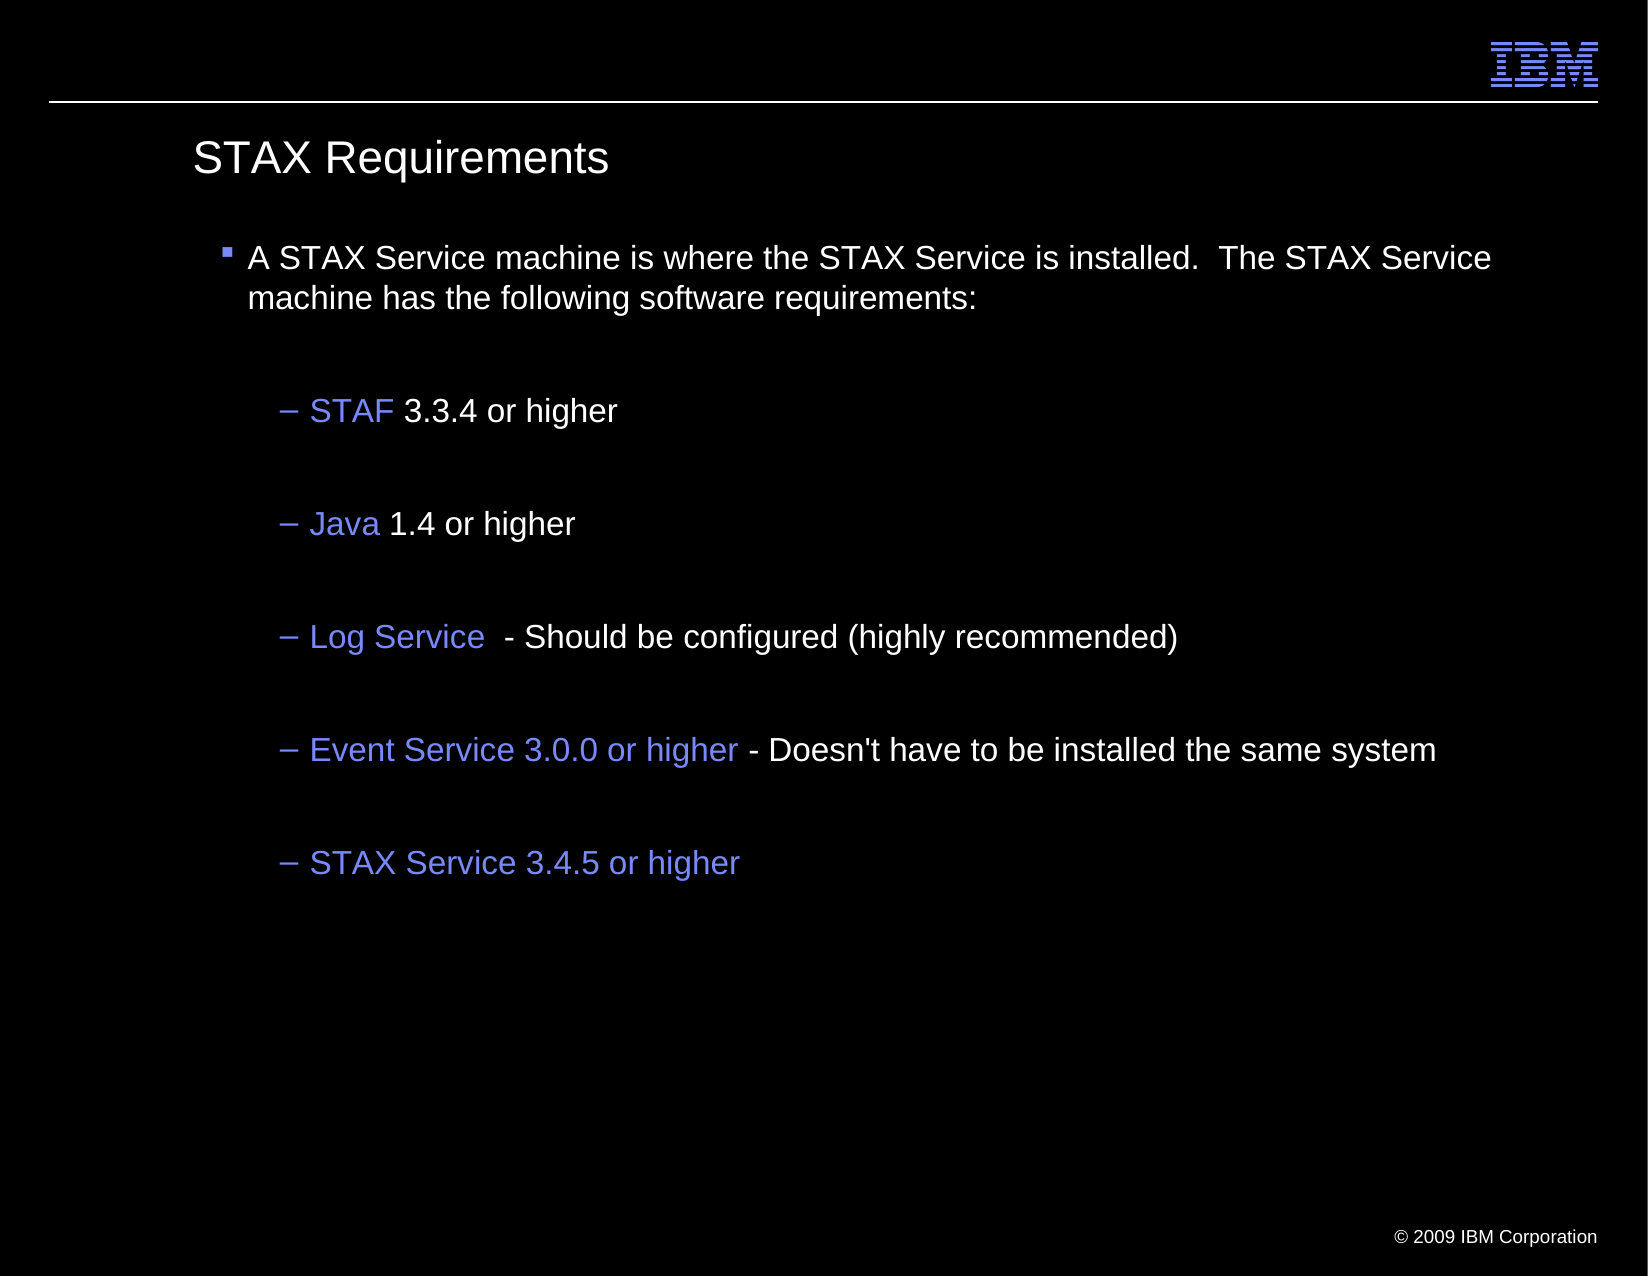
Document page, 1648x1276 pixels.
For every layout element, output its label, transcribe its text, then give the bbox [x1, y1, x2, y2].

title STAX Requirements [175, 125, 1648, 219]
picture [1491, 42, 1598, 87]
text_box A STAX Service machine is where the STAX Service is installed. The STAX Service machine has the following software requirements: STAF 3.3.4 or higher Java 1.4 or higher Log Service - Should be configured (highly recommended) Event Service 3.0.0 or higher - Doesn't have to be installed the same system STAX Service 3.4.5 or higher [219, 236, 1570, 974]
